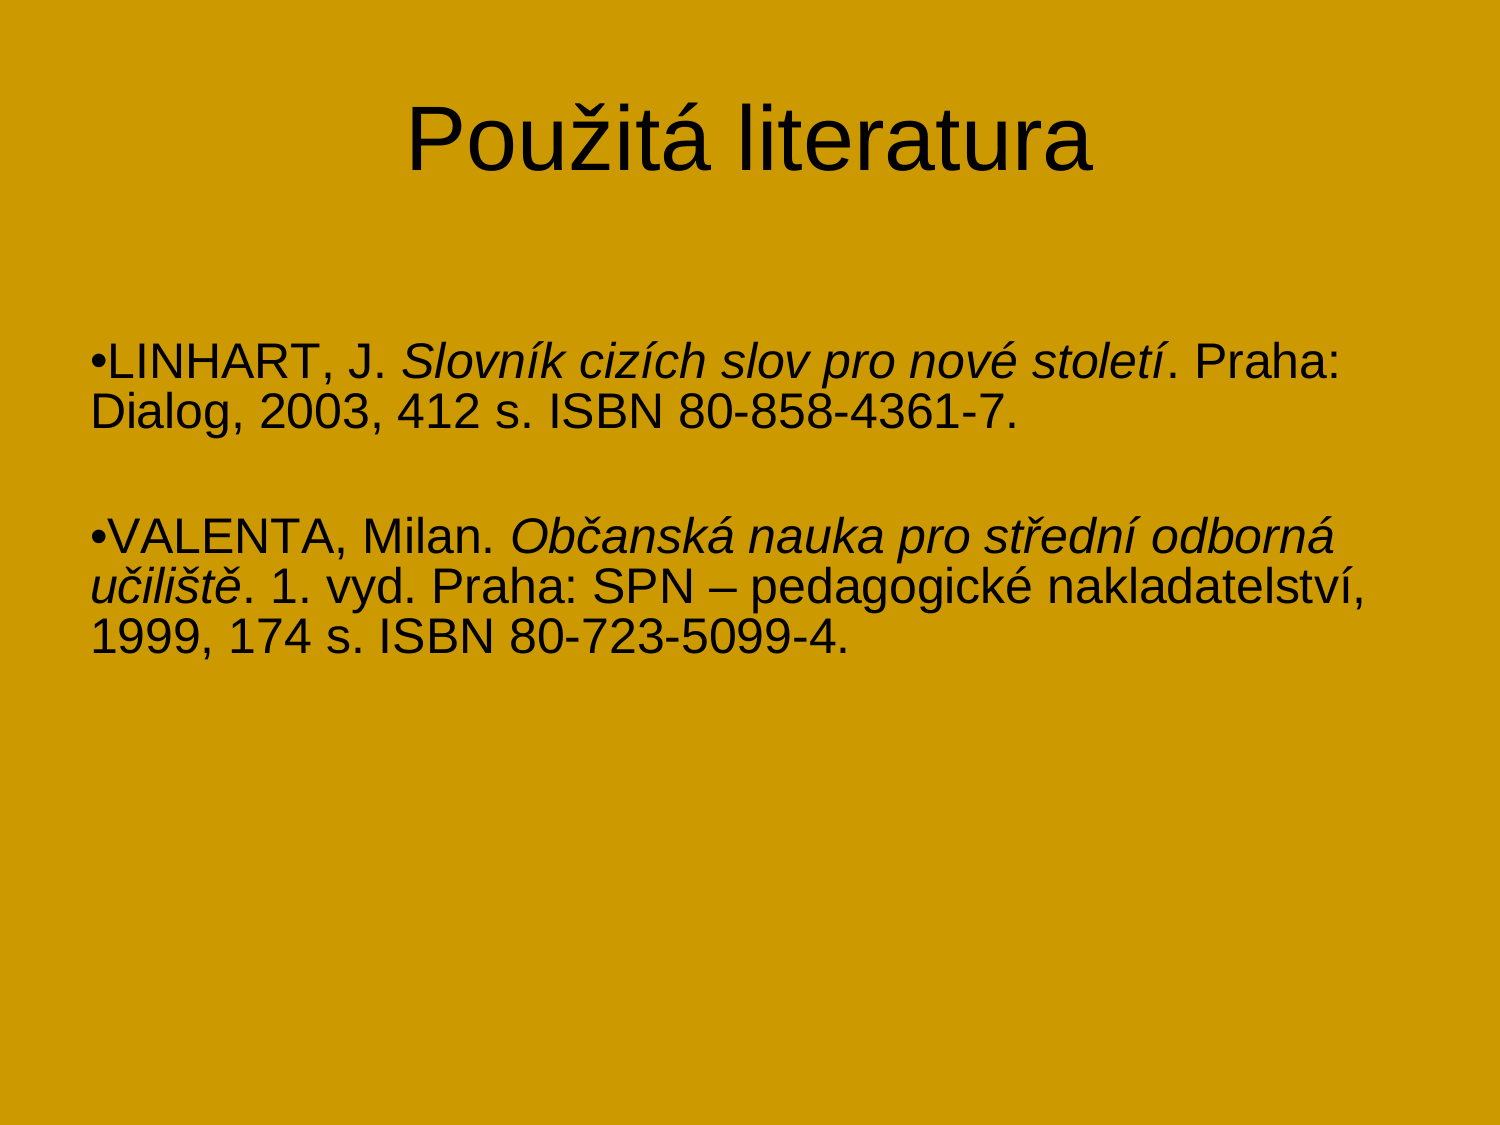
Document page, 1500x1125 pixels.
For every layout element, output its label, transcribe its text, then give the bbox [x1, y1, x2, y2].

list LINHART, J. Slovník cizích slov pro nové století. Praha: Dialog, 2003, 412 s. ISBN 80-858-4361-7. VALENTA, Milan. Občanská nauka pro střední odborná učiliště. 1. vyd. Praha: SPN – pedagogické nakladatelství, 1999, 174 s. ISBN 80-723-5099-4. [75, 262, 1426, 1006]
title Použitá literatura [75, 45, 1426, 233]
